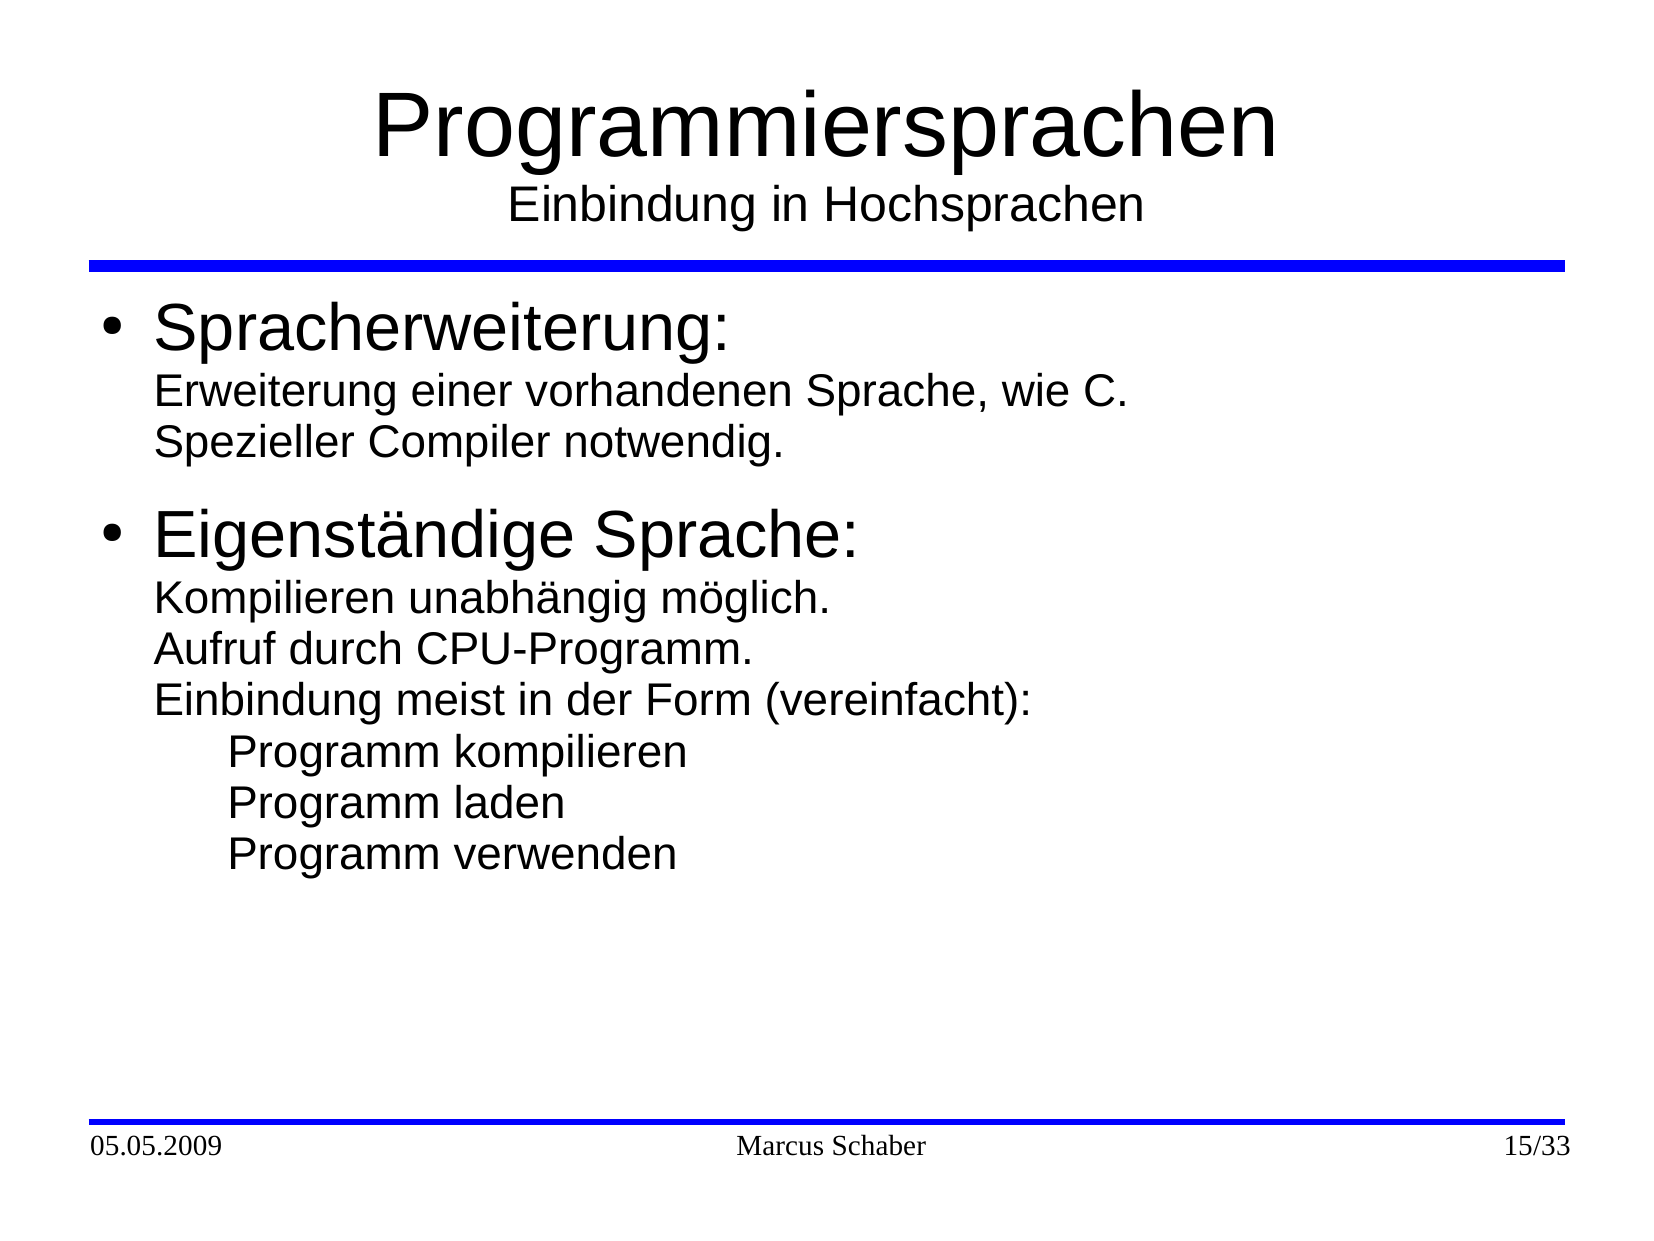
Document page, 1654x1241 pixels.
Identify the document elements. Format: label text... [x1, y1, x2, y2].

list Spracherweiterung: Erweiterung einer vorhandenen Sprache, wie C. Spezieller Compiler notwendig. Eigenständige Sprache: Kompilieren unabhängig möglich. Aufruf durch CPU-Programm. Einbindung meist in der Form (vereinfacht): Programm kompilieren Programm laden Programm verwenden [82, 290, 1571, 1109]
title Programmiersprachen Einbindung in Hochsprachen [82, 56, 1571, 250]
